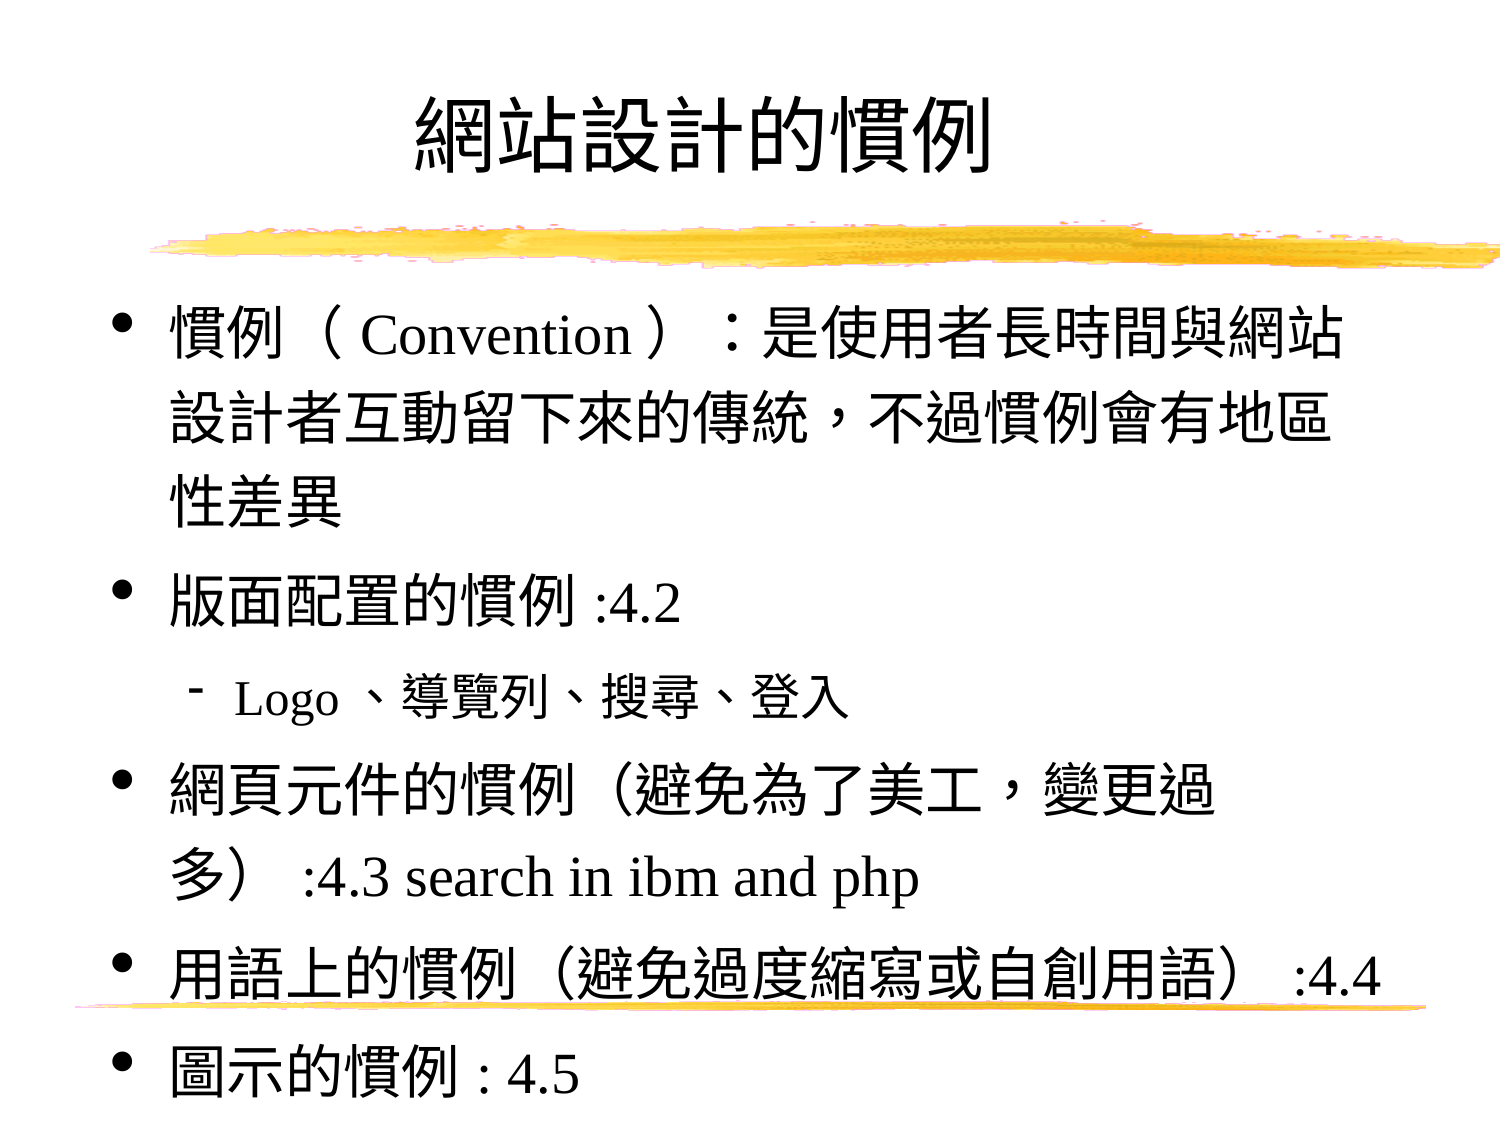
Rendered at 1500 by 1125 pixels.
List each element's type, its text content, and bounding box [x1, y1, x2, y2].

list 慣例（Convention）：是使用者長時間與網站設計者互動留下來的傳統，不過慣例會有地區性差異 版面配置的慣例:4.2 Logo、導覽列、搜尋、登入 網頁元件的慣例（避免為了美工，變更過多）:4.3 search in ibm and php 用語上的慣例（避免過度縮寫或自創用語）:4.4 圖示的慣例: 4.5 [112, 287, 1388, 981]
title 網站設計的慣例 [66, 30, 1342, 231]
picture [75, 999, 1426, 1013]
picture [150, 215, 1500, 279]
